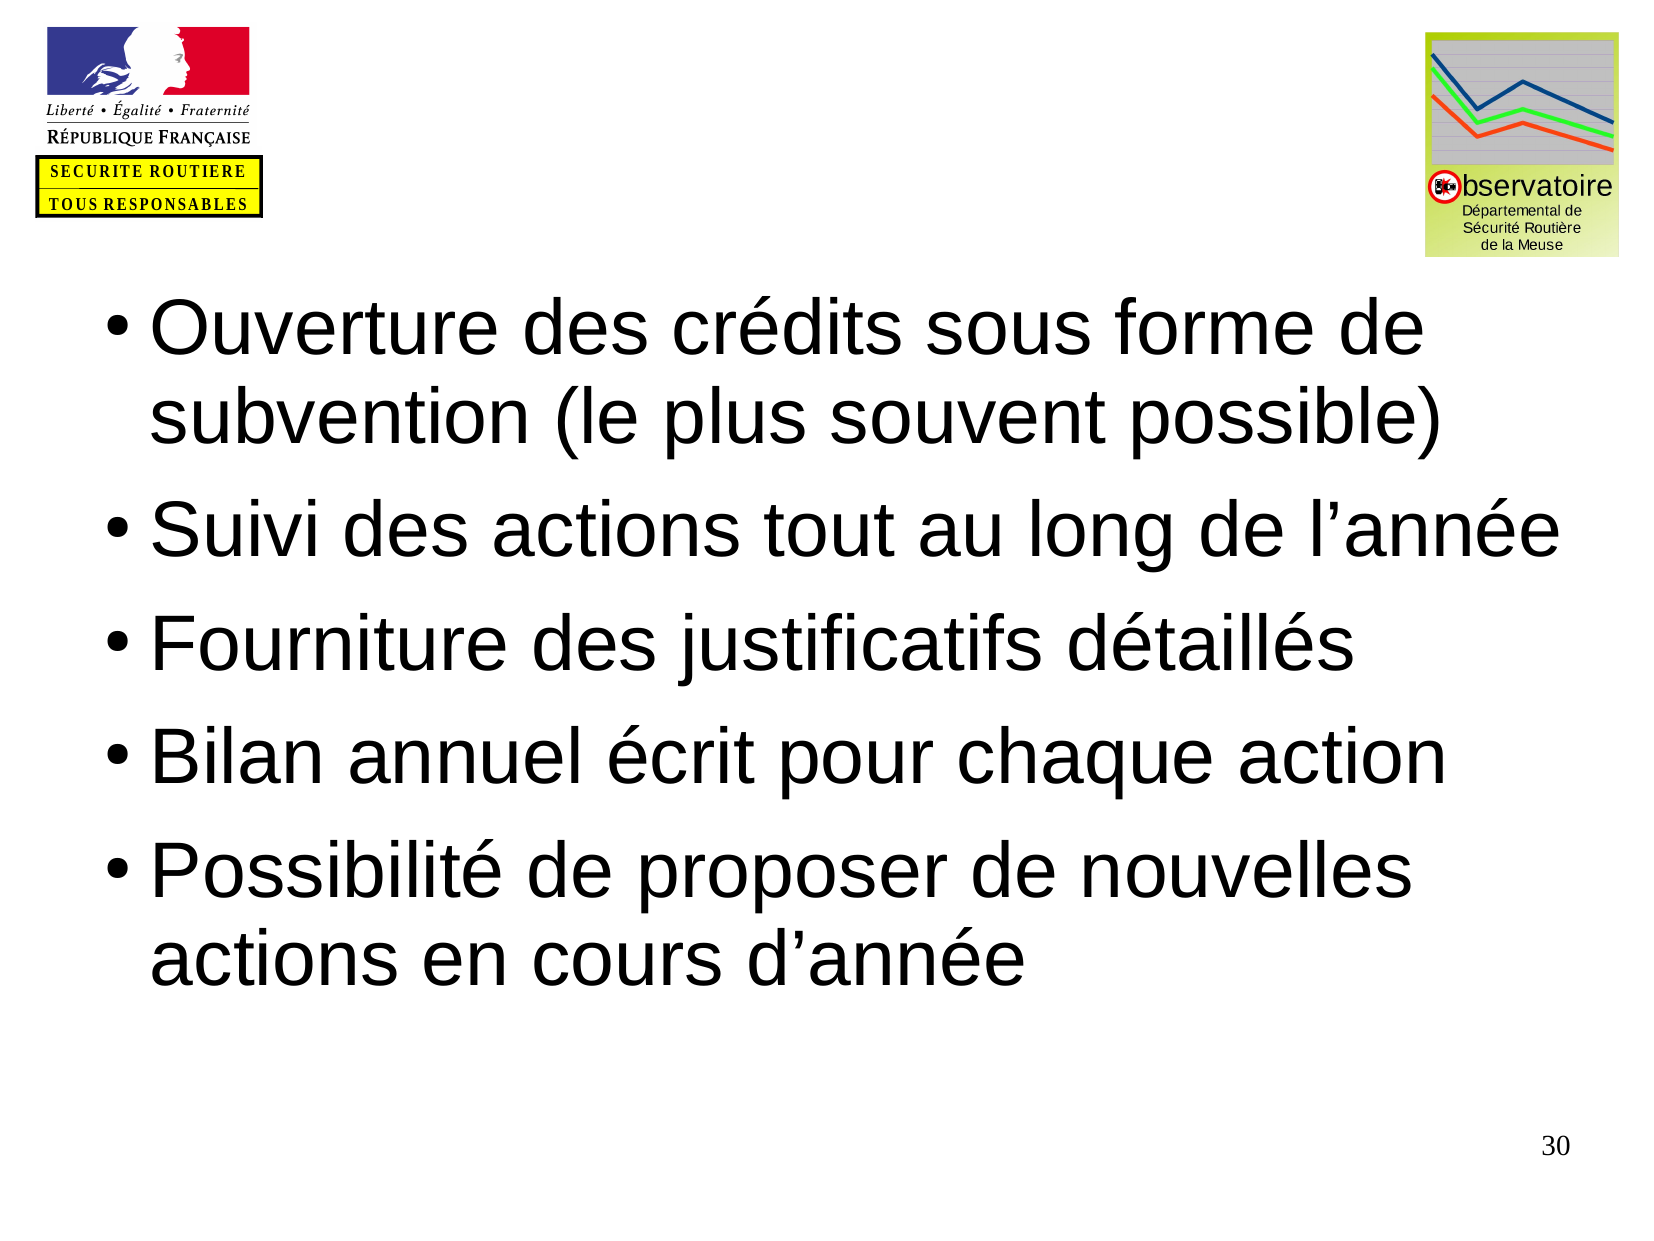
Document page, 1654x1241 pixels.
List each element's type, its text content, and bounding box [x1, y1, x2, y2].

picture [1425, 32, 1619, 257]
list Ouverture des crédits sous forme de subvention (le plus souvent possible) Suivi des actions tout au long de l’année Fourniture des justificatifs détaillés Bilan annuel écrit pour chaque action Possibilité de proposer de nouvelles actions en cours d’année [88, 283, 1577, 1063]
picture [35, 22, 263, 222]
